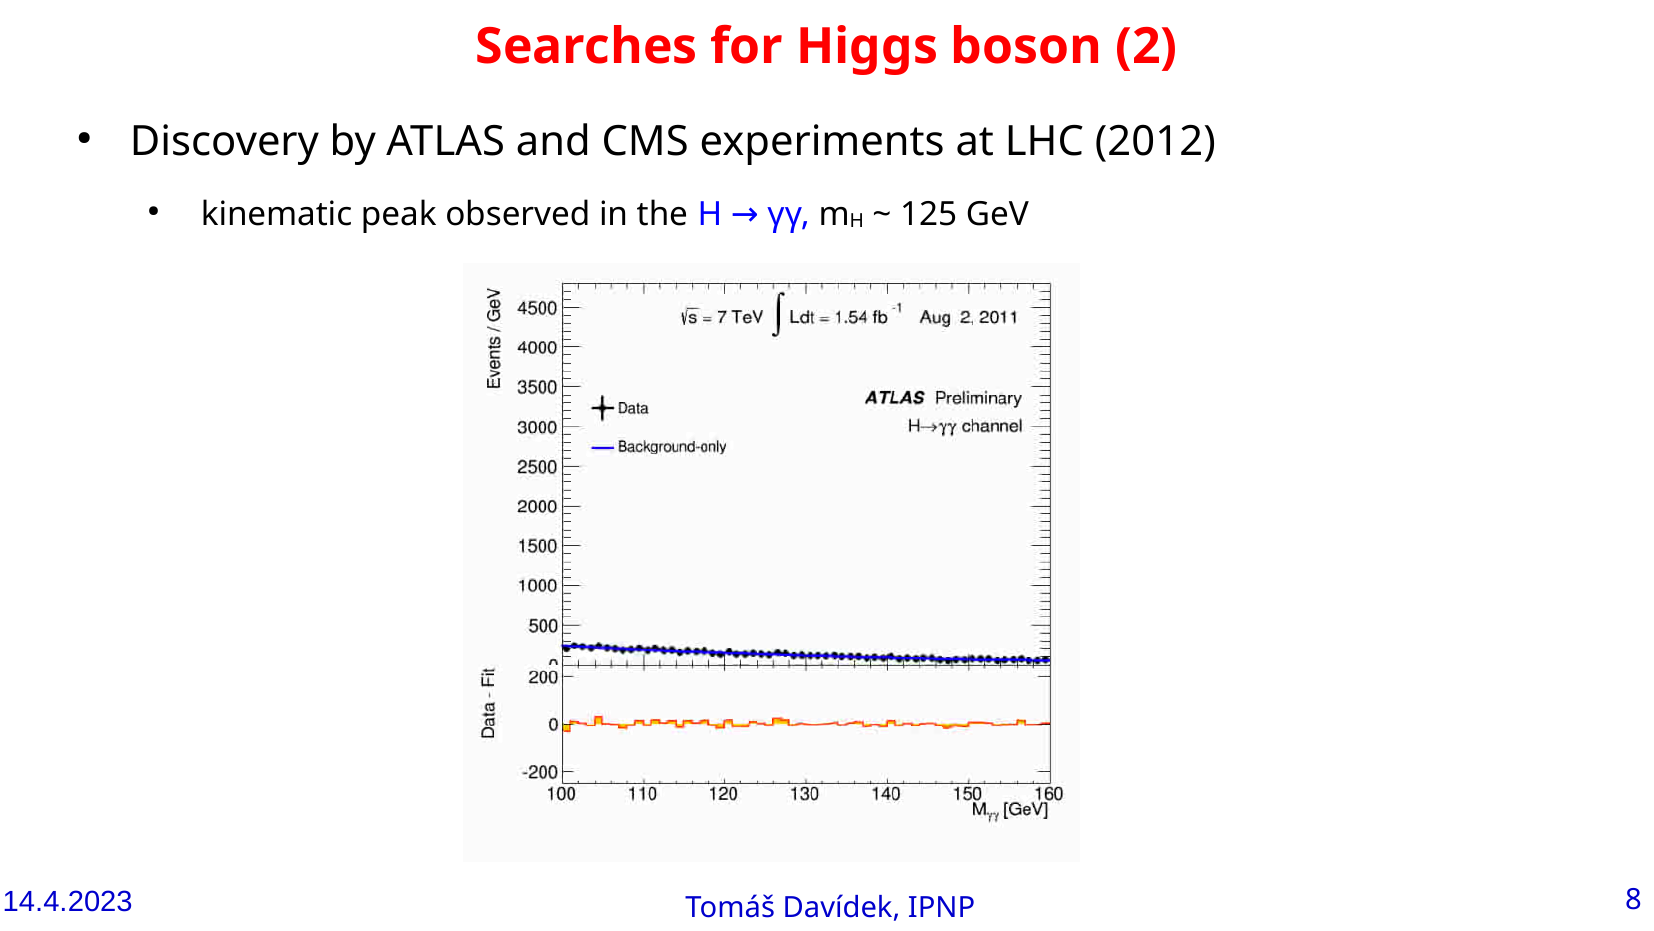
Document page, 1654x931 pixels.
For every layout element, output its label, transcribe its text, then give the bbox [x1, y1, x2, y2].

title Searches for Higgs boson (2) [82, 0, 1571, 89]
list Discovery by ATLAS and CMS experiments at LHC (2012) kinematic peak observed in the H → γγ, mH ~ 125 GeV [59, 110, 1625, 651]
text_box [462, 262, 1081, 863]
